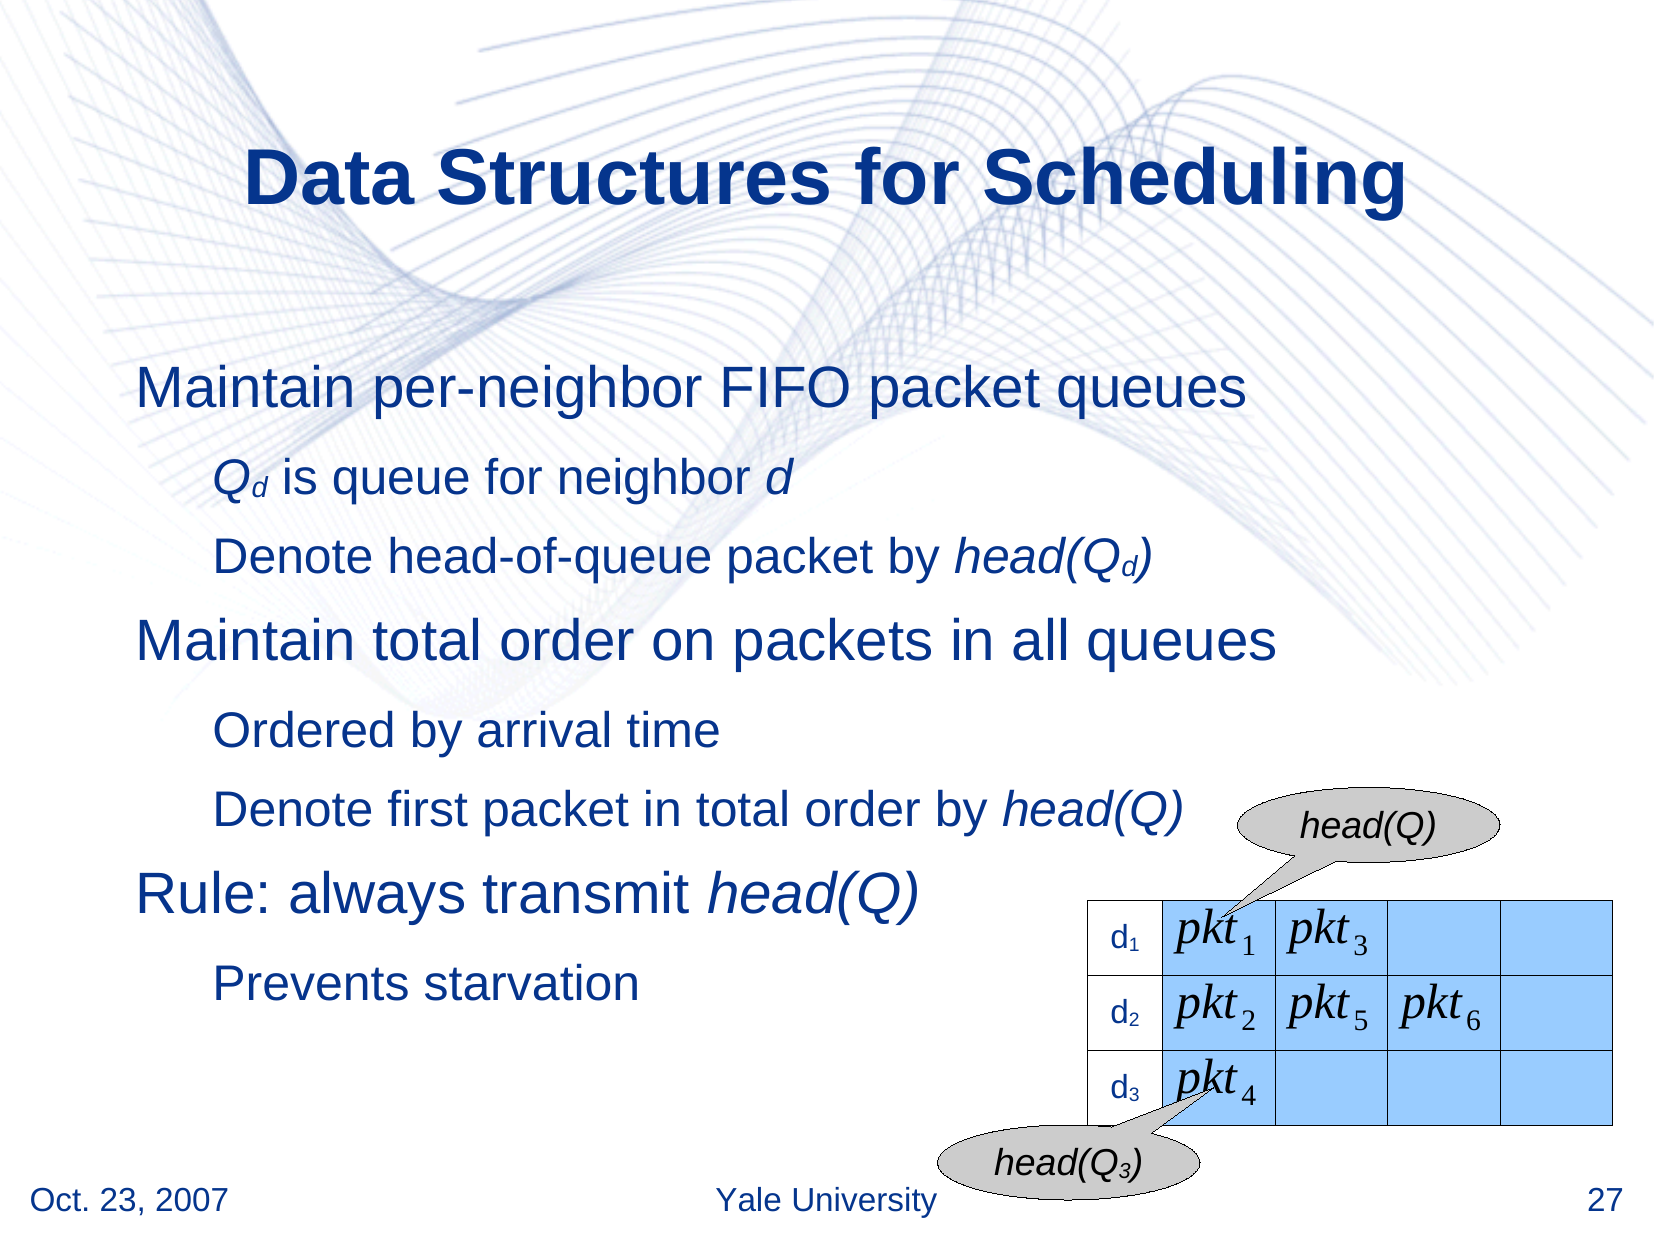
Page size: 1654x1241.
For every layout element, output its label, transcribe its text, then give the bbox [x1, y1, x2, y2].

text_box [1162, 900, 1613, 1126]
text_box head(Q3) [937, 1087, 1214, 1201]
chart [1162, 900, 1262, 963]
text_box d1 [1087, 900, 1162, 976]
list Maintain per-neighbor FIFO packet queues Qd is queue for neighbor d Denote head-of-queue packet by head(Qd) Maintain total order on packets in all queues Ordered by arrival time Denote first packet in total order by head(Q) Rule: always transmit head(Q) Prevents starvation [118, 354, 1536, 1108]
chart [1162, 975, 1262, 1038]
text_box head(Q) [1221, 787, 1501, 918]
chart [1162, 1050, 1263, 1113]
chart [1275, 900, 1374, 963]
text_box d3 [1087, 1050, 1162, 1126]
text_box d2 [1087, 976, 1162, 1050]
picture [0, 0, 1654, 1241]
chart [1387, 975, 1487, 1038]
title Data Structures for Scheduling [118, 66, 1536, 288]
chart [1275, 975, 1374, 1038]
